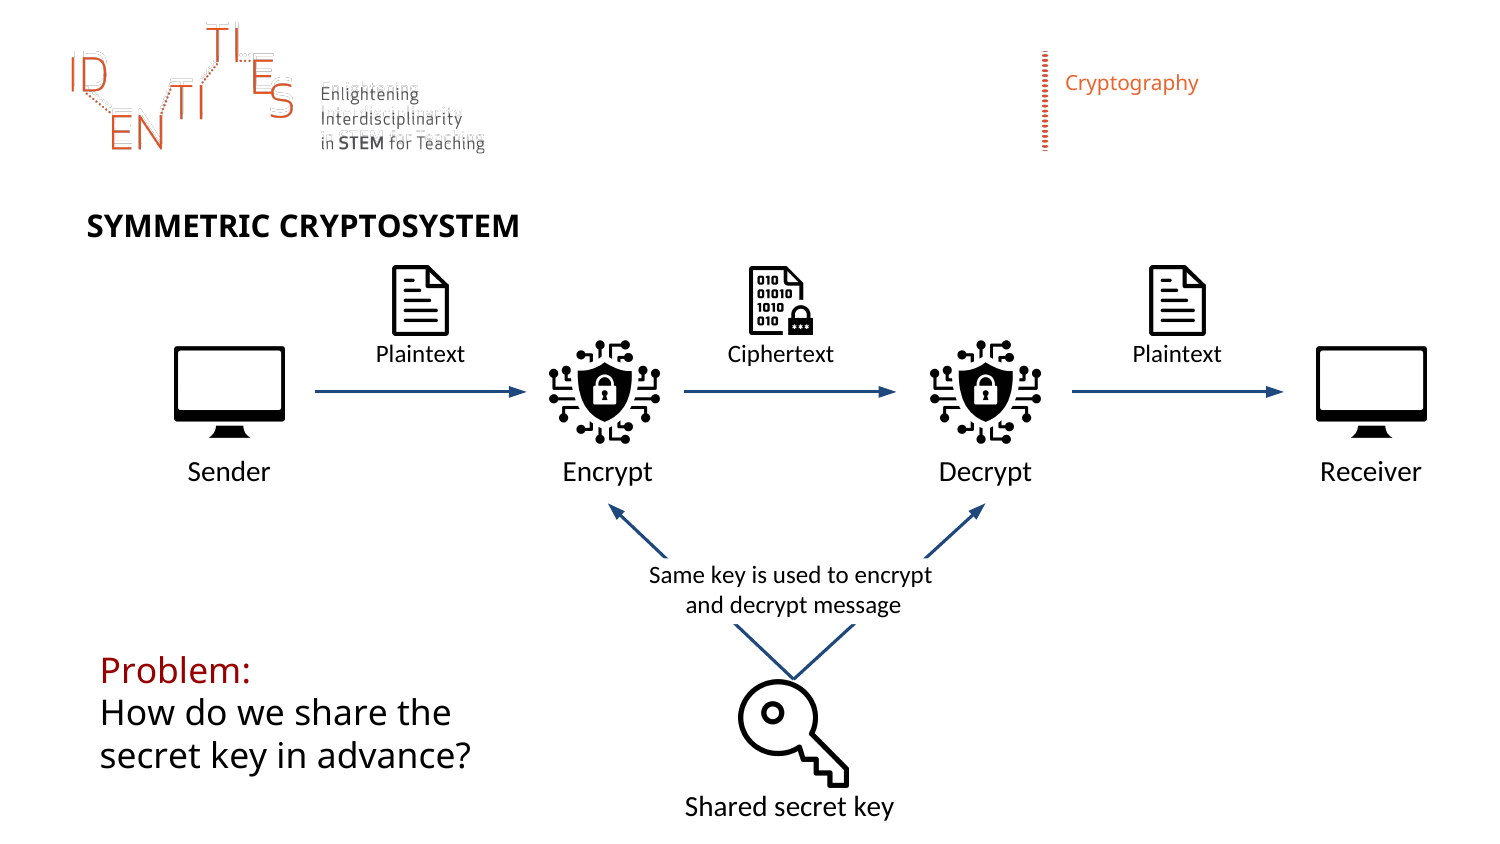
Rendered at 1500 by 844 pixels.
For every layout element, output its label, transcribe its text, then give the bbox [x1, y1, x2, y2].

text_box Cryptography [1050, 61, 1472, 168]
picture [1316, 346, 1427, 437]
text_box Ciphertext [705, 322, 858, 383]
picture [549, 340, 660, 437]
picture [174, 346, 285, 437]
text_box Plaintext [1101, 322, 1254, 383]
picture [749, 266, 813, 335]
picture [738, 679, 849, 771]
picture [1042, 51, 1051, 151]
text_box Problem: How do we share the secret key in advance? [84, 632, 535, 792]
text_box Decrypt [909, 437, 1062, 504]
picture [1149, 266, 1206, 336]
picture [71, 18, 485, 157]
text_box Receiver [1295, 437, 1448, 504]
text_box Shared secret key [667, 771, 913, 838]
text_box Encrypt [531, 437, 684, 504]
text_box SYMMETRIC CRYPTOSYSTEM [71, 191, 845, 260]
text_box Sender [153, 437, 306, 504]
picture [930, 340, 1041, 437]
picture [392, 266, 449, 336]
text_box Same key is used to encrypt and decrypt message [633, 558, 954, 625]
text_box Plaintext [344, 322, 497, 383]
